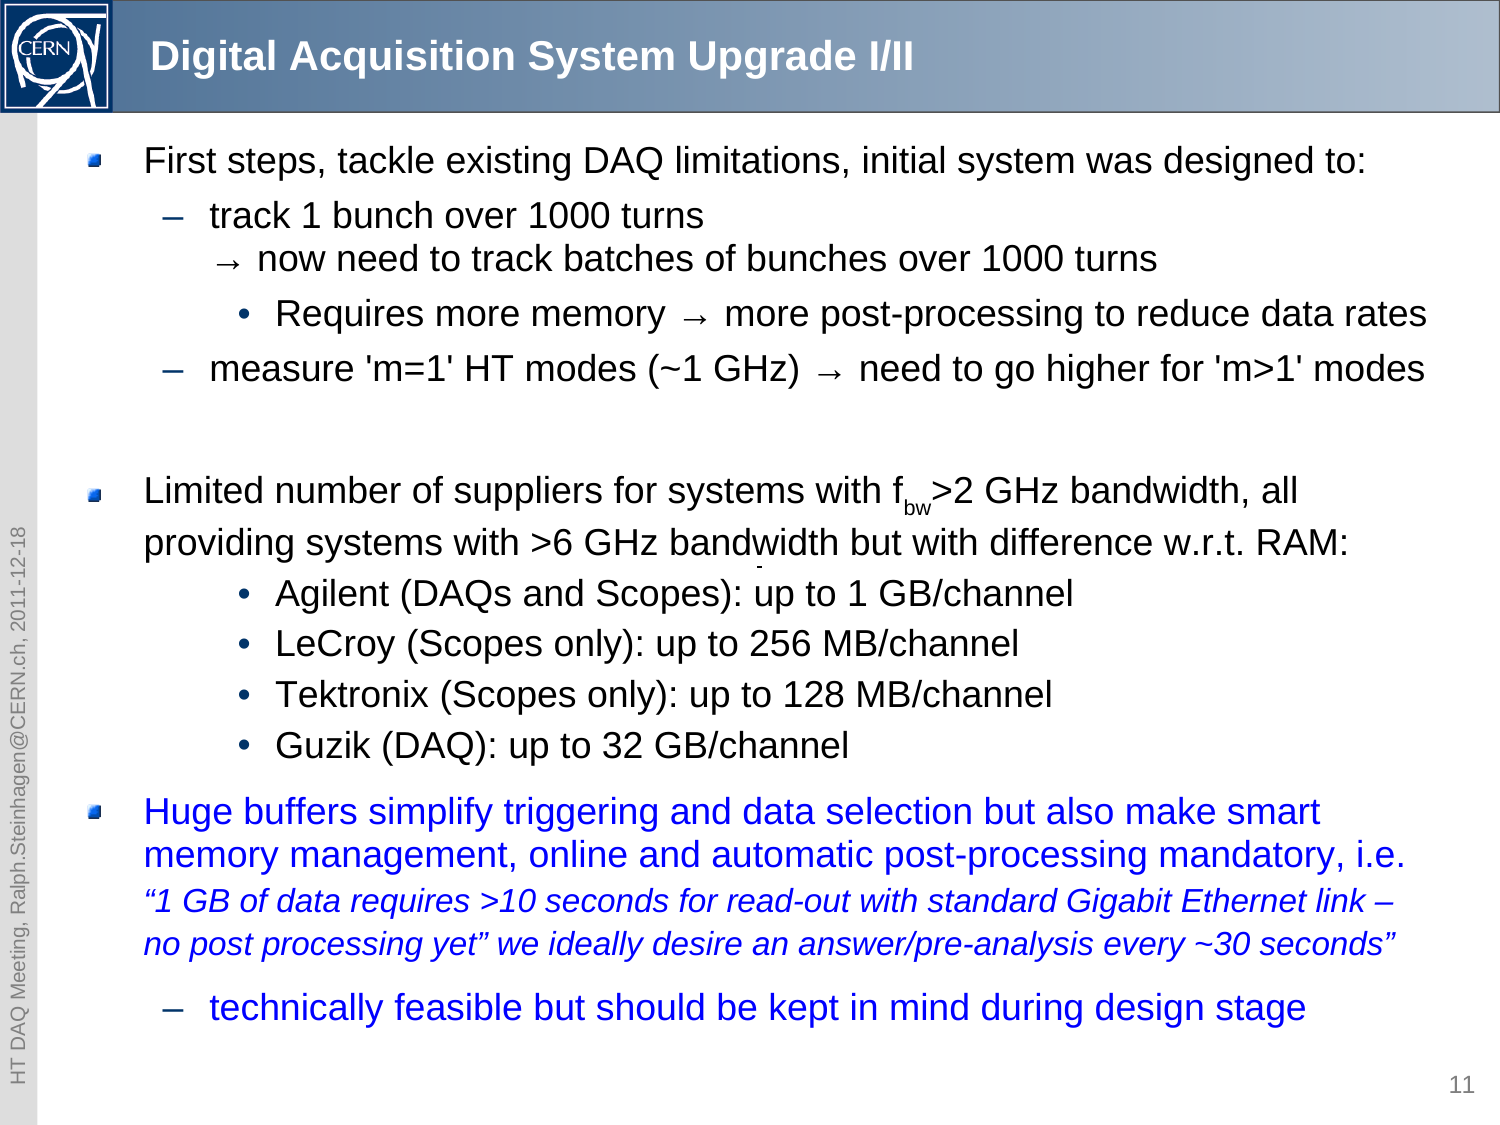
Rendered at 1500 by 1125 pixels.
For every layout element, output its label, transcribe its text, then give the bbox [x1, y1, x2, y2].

title Digital Acquisition System Upgrade I/II [150, 0, 1201, 113]
list First steps, tackle existing DAQ limitations, initial system was designed to: track 1 bunch over 1000 turns → now need to track batches of bunches over 1000 turns Requires more memory → more post-processing to reduce data rates measure 'm=1' HT modes (~1 GHz) → need to go higher for 'm>1' modes Limited number of suppliers for systems with fbw>2 GHz bandwidth, all providing systems with >6 GHz bandwidth but with difference w.r.t. RAM: Agilent (DAQs and Scopes): up to 1 GB/channel LeCroy (Scopes only): up to 256 MB/channel Tektronix (Scopes only): up to 128 MB/channel Guzik (DAQ): up to 32 GB/channel Huge buffers simplify triggering and data selection but also make smart memory management, online and automatic post-processing mandatory, i.e. “1 GB of data requires >10 seconds for read-out with standard Gigabit Ethernet link – no post processing yet” we ideally desire an answer/pre-analysis every ~30 seconds” technically feasible but should be kept in mind during design stage [87, 137, 1438, 1030]
picture [0, 0, 113, 113]
